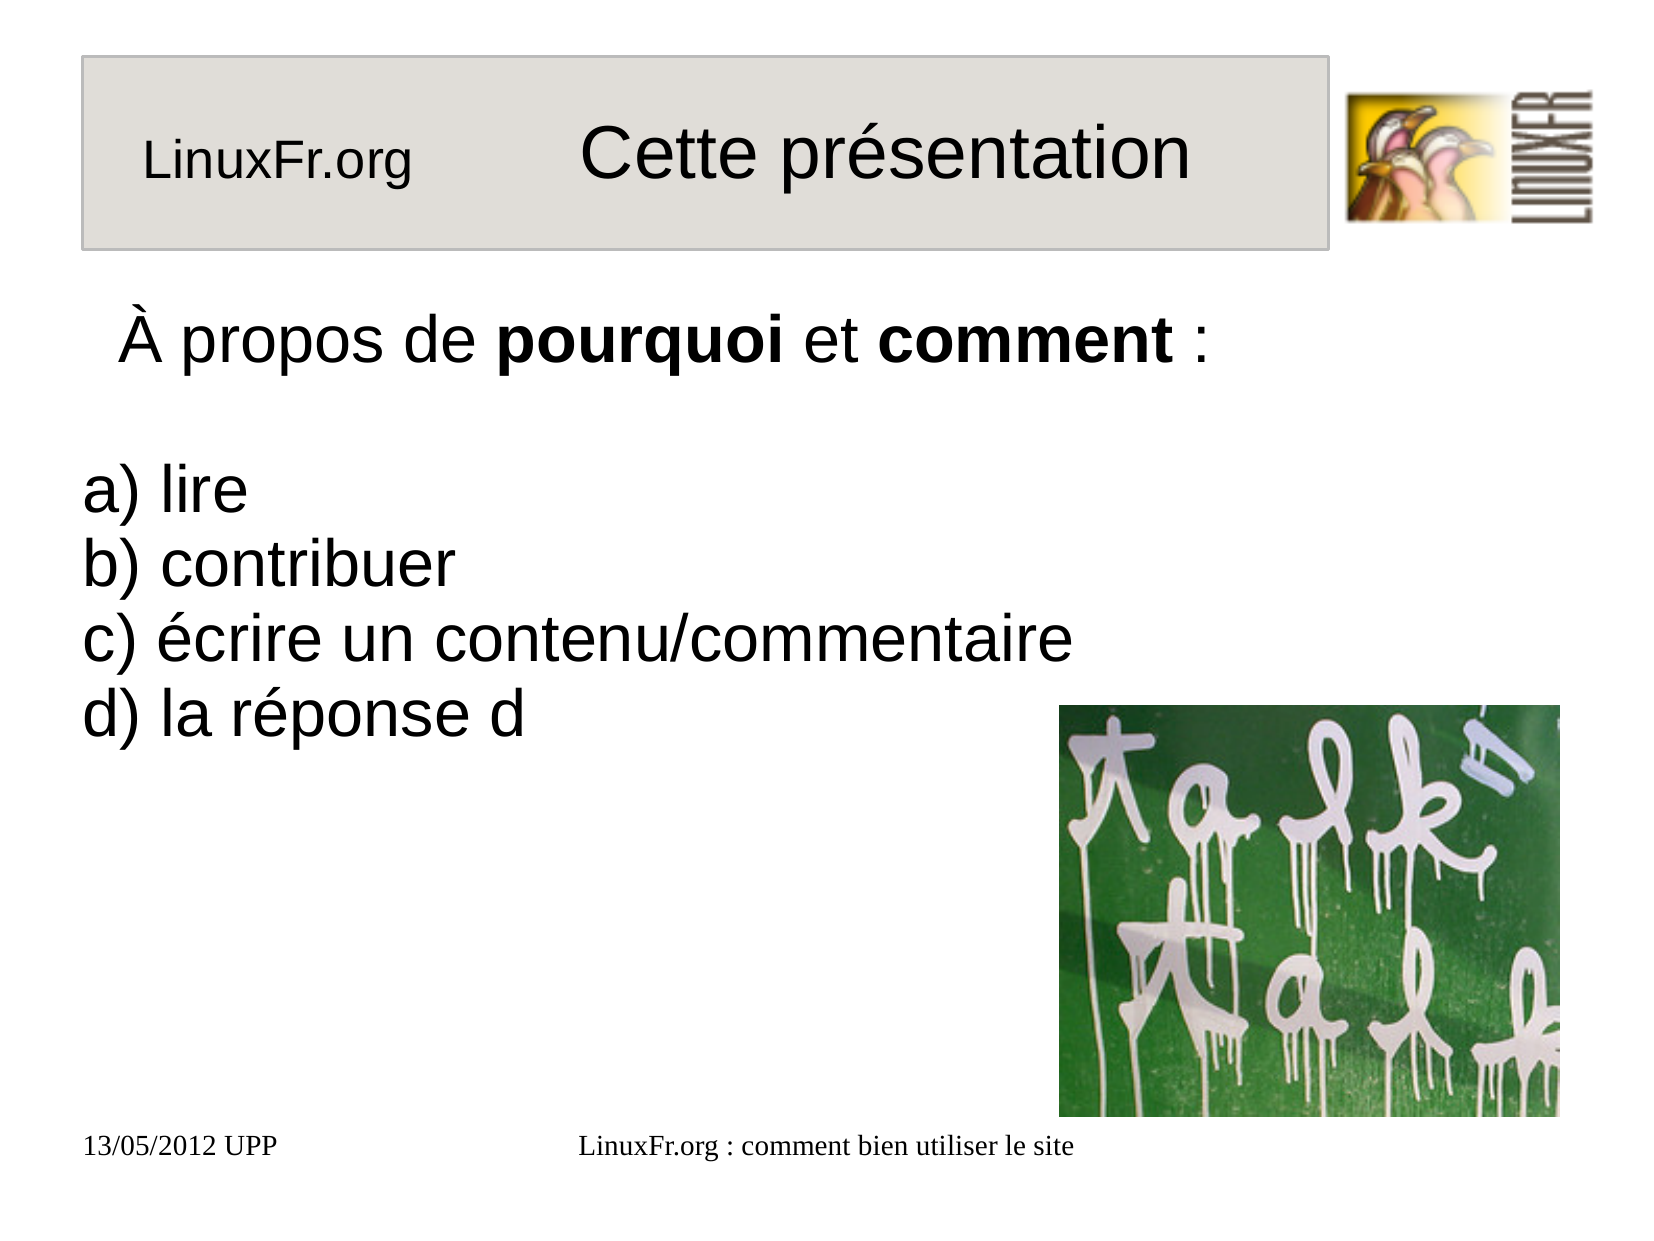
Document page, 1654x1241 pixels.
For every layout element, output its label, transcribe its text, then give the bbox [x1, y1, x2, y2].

subtitle À propos de pourquoi et comment : lire contribuer écrire un contenu/commentaire la réponse d [82, 302, 1625, 1106]
picture [1341, 88, 1601, 229]
title LinuxFr.org Cette présentation [82, 56, 1329, 250]
picture [1059, 705, 1560, 1117]
